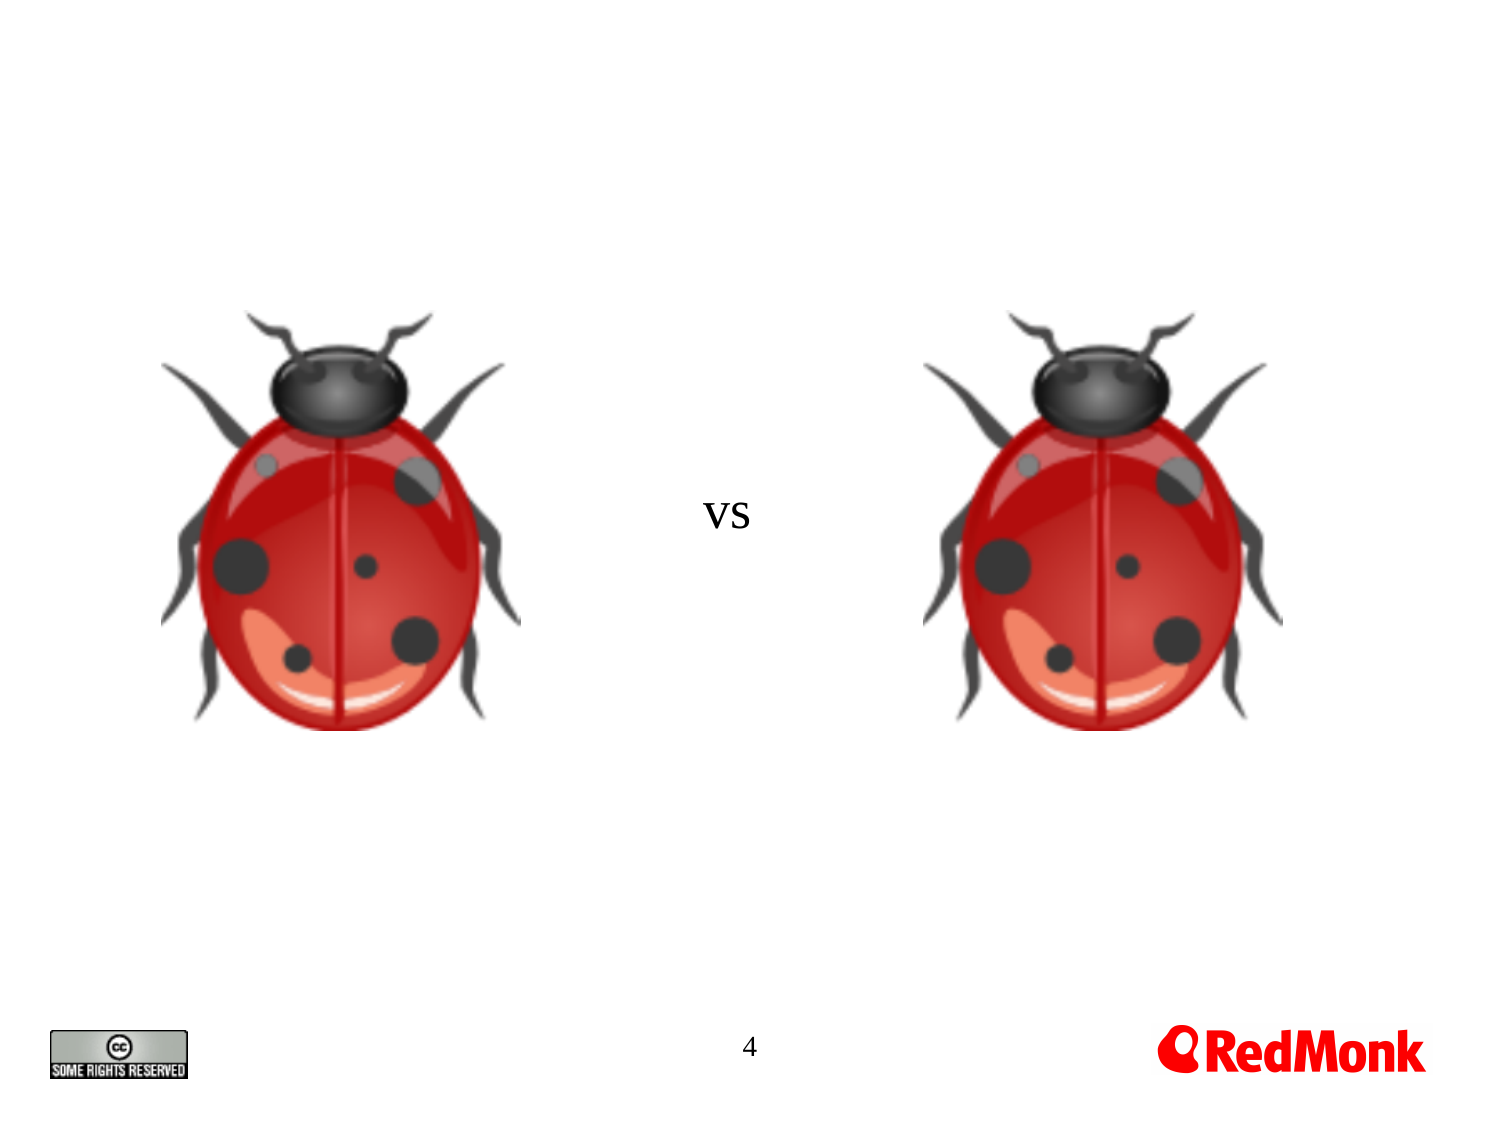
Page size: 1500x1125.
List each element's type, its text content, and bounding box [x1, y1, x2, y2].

text_box vs [688, 493, 928, 569]
picture [161, 310, 521, 731]
picture [1151, 1023, 1433, 1075]
picture [923, 310, 1283, 731]
picture [50, 1030, 188, 1079]
